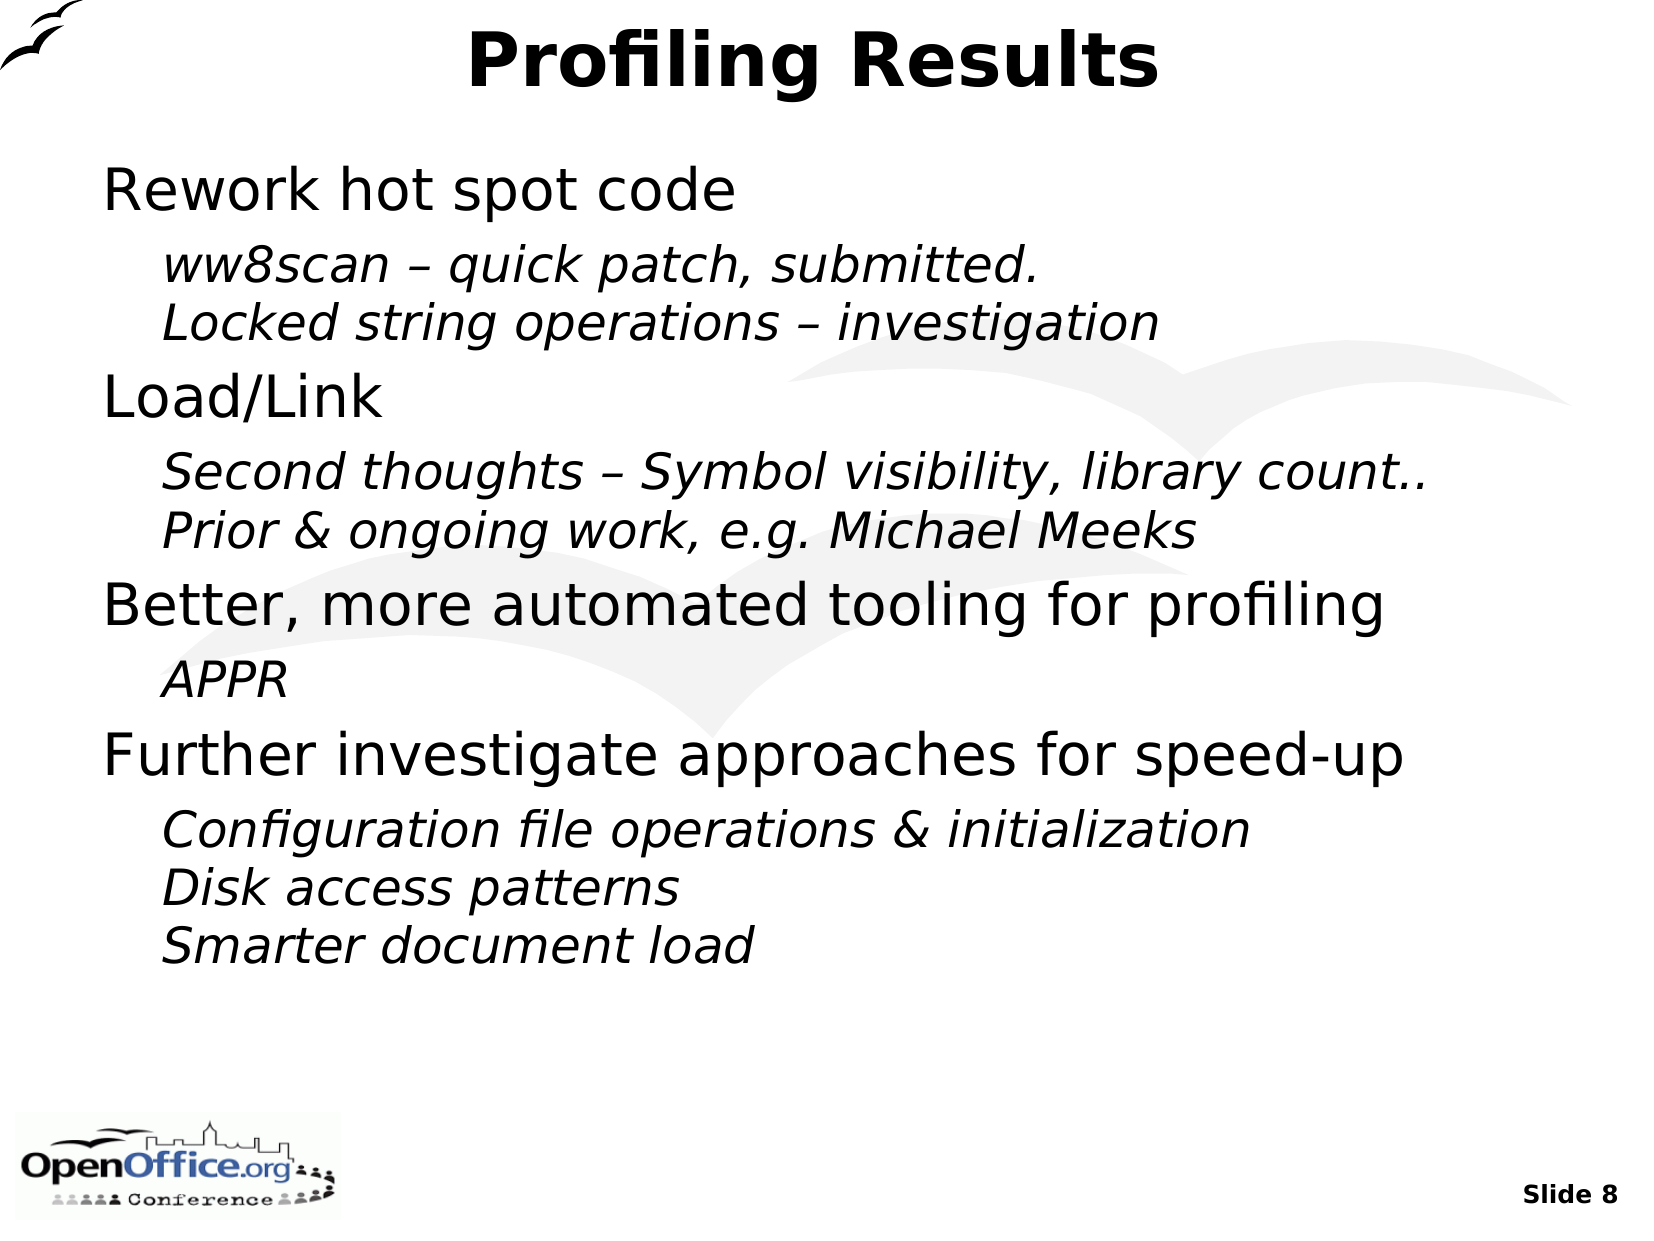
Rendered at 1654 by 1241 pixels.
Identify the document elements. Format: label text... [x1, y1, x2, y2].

title Profiling Results [0, 0, 1654, 121]
list Rework hot spot code ww8scan – quick patch, submitted. Locked string operations – investigation Load/Link Second thoughts – Symbol visibility, library count.. Prior & ongoing work, e.g. Michael Meeks Better, more automated tooling for profiling APPR Further investigate approaches for speed-up Configuration file operations & initialization Disk access patterns Smarter document load [102, 155, 1529, 1085]
picture [15, 1112, 341, 1220]
